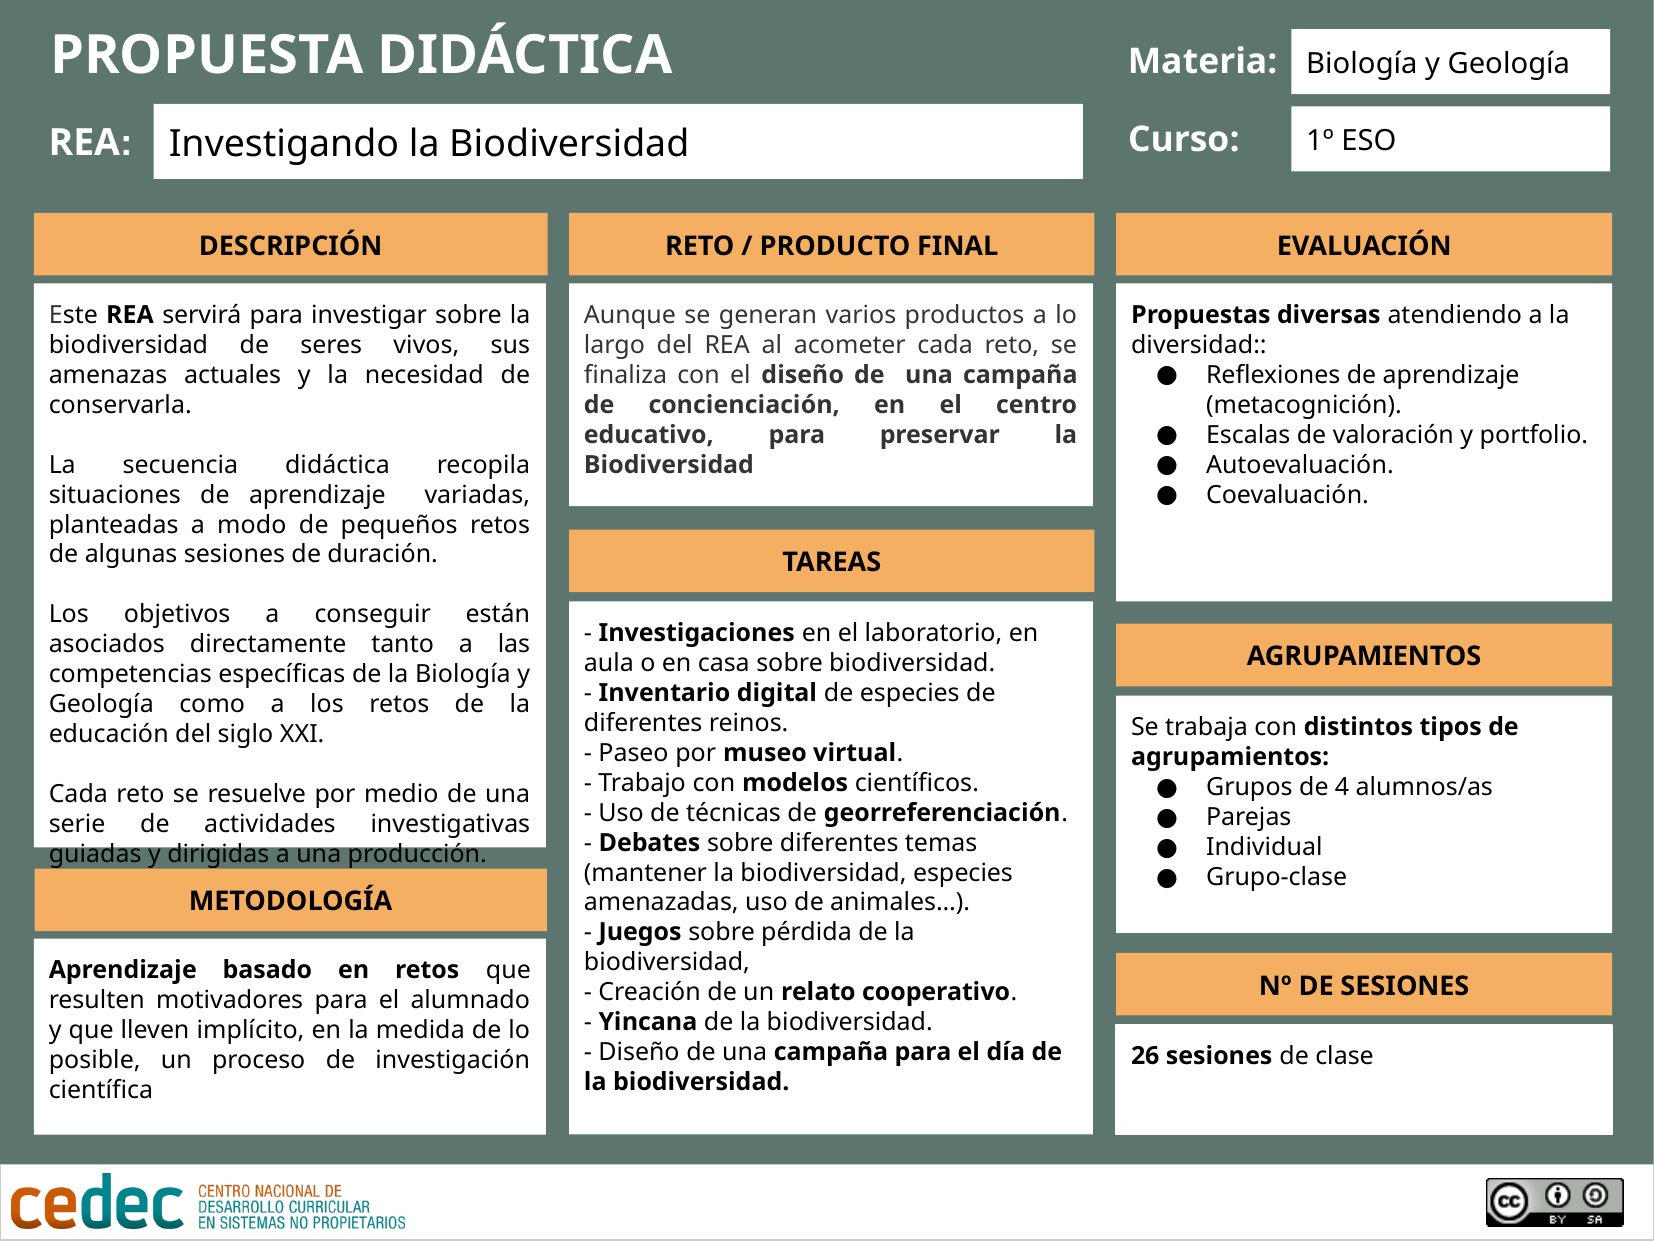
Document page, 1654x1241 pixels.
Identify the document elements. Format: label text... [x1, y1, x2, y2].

text_box [0, 1164, 1654, 1241]
text_box Nº DE SESIONES [1116, 952, 1613, 1016]
text_box RETO / PRODUCTO FINAL [569, 212, 1095, 276]
text_box Aunque se generan varios productos a lo largo del REA al acometer cada reto, se finaliza con el diseño de una campaña de concienciación, en el centro educativo, para preservar la Biodiversidad [569, 283, 1093, 507]
text_box Investigando la Biodiversidad [153, 103, 1083, 179]
text_box AGRUPAMIENTOS [1116, 623, 1613, 687]
text_box 1º ESO [1291, 106, 1611, 172]
text_box TAREAS [569, 529, 1095, 593]
text_box Materia: [1113, 30, 1291, 94]
picture [1486, 1178, 1624, 1227]
text_box Propuestas diversas atendiendo a la diversidad:: Reflexiones de aprendizaje (metacognición). Escalas de valoración y portfolio. Autoevaluación. Coevaluación. [1116, 283, 1613, 602]
text_box DESCRIPCIÓN [33, 212, 548, 276]
text_box METODOLOGÍA [34, 868, 547, 932]
text_box PROPUESTA DIDÁCTICA [35, 11, 697, 110]
text_box Este REA servirá para investigar sobre la biodiversidad de seres vivos, sus amenazas actuales y la necesidad de conservarla. La secuencia didáctica recopila situaciones de aprendizaje variadas, planteadas a modo de pequeños retos de algunas sesiones de duración. Los objetivos a conseguir están asociados directamente tanto a las competencias específicas de la Biología y Geología como a los retos de la educación del siglo XXI. Cada reto se resuelve por medio de una serie de actividades investigativas guiadas y dirigidas a una producción. [33, 283, 546, 848]
picture [11, 1173, 405, 1229]
text_box Curso: [1113, 109, 1303, 173]
text_box 26 sesiones de clase [1116, 1024, 1613, 1135]
text_box Aprendizaje basado en retos que resulten motivadores para el alumnado y que lleven implícito, en la medida de lo posible, un proceso de investigación científica [33, 938, 546, 1135]
text_box EVALUACIÓN [1116, 212, 1613, 276]
text_box REA: [33, 110, 153, 174]
text_box - Investigaciones en el laboratorio, en aula o en casa sobre biodiversidad. - Inventario digital de especies de diferentes reinos. - Paseo por museo virtual. - Trabajo con modelos científicos. - Uso de técnicas de georreferenciación. - Debates sobre diferentes temas (mantener la biodiversidad, especies amenazadas, uso de animales…). - Juegos sobre pérdida de la biodiversidad, - Creación de un relato cooperativo. - Yincana de la biodiversidad. - Diseño de una campaña para el día de la biodiversidad. [569, 601, 1093, 1135]
text_box Se trabaja con distintos tipos de agrupamientos: Grupos de 4 alumnos/as Parejas Individual Grupo-clase [1116, 695, 1613, 933]
text_box Biología y Geología [1291, 29, 1611, 95]
